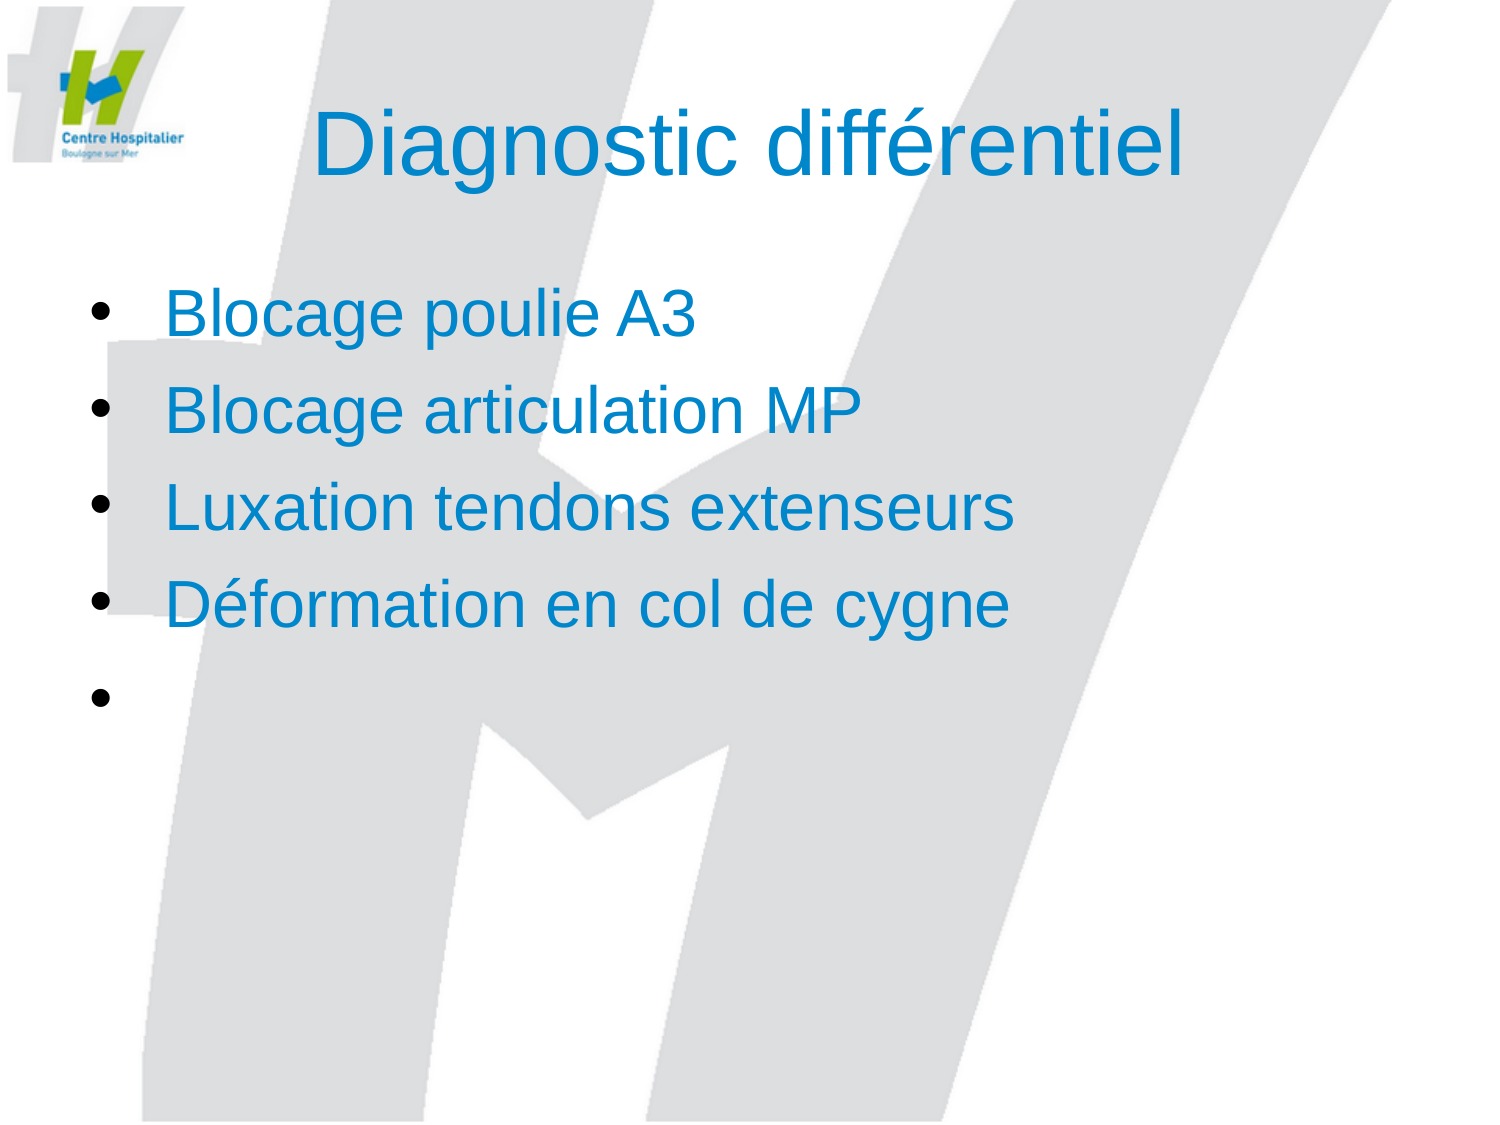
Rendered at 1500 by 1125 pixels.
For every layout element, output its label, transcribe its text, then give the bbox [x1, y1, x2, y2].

title Diagnostic différentiel [75, 21, 1425, 257]
list Blocage poulie A3 Blocage articulation MP Luxation tendons extenseurs Déformation en col de cygne [75, 262, 1425, 1005]
